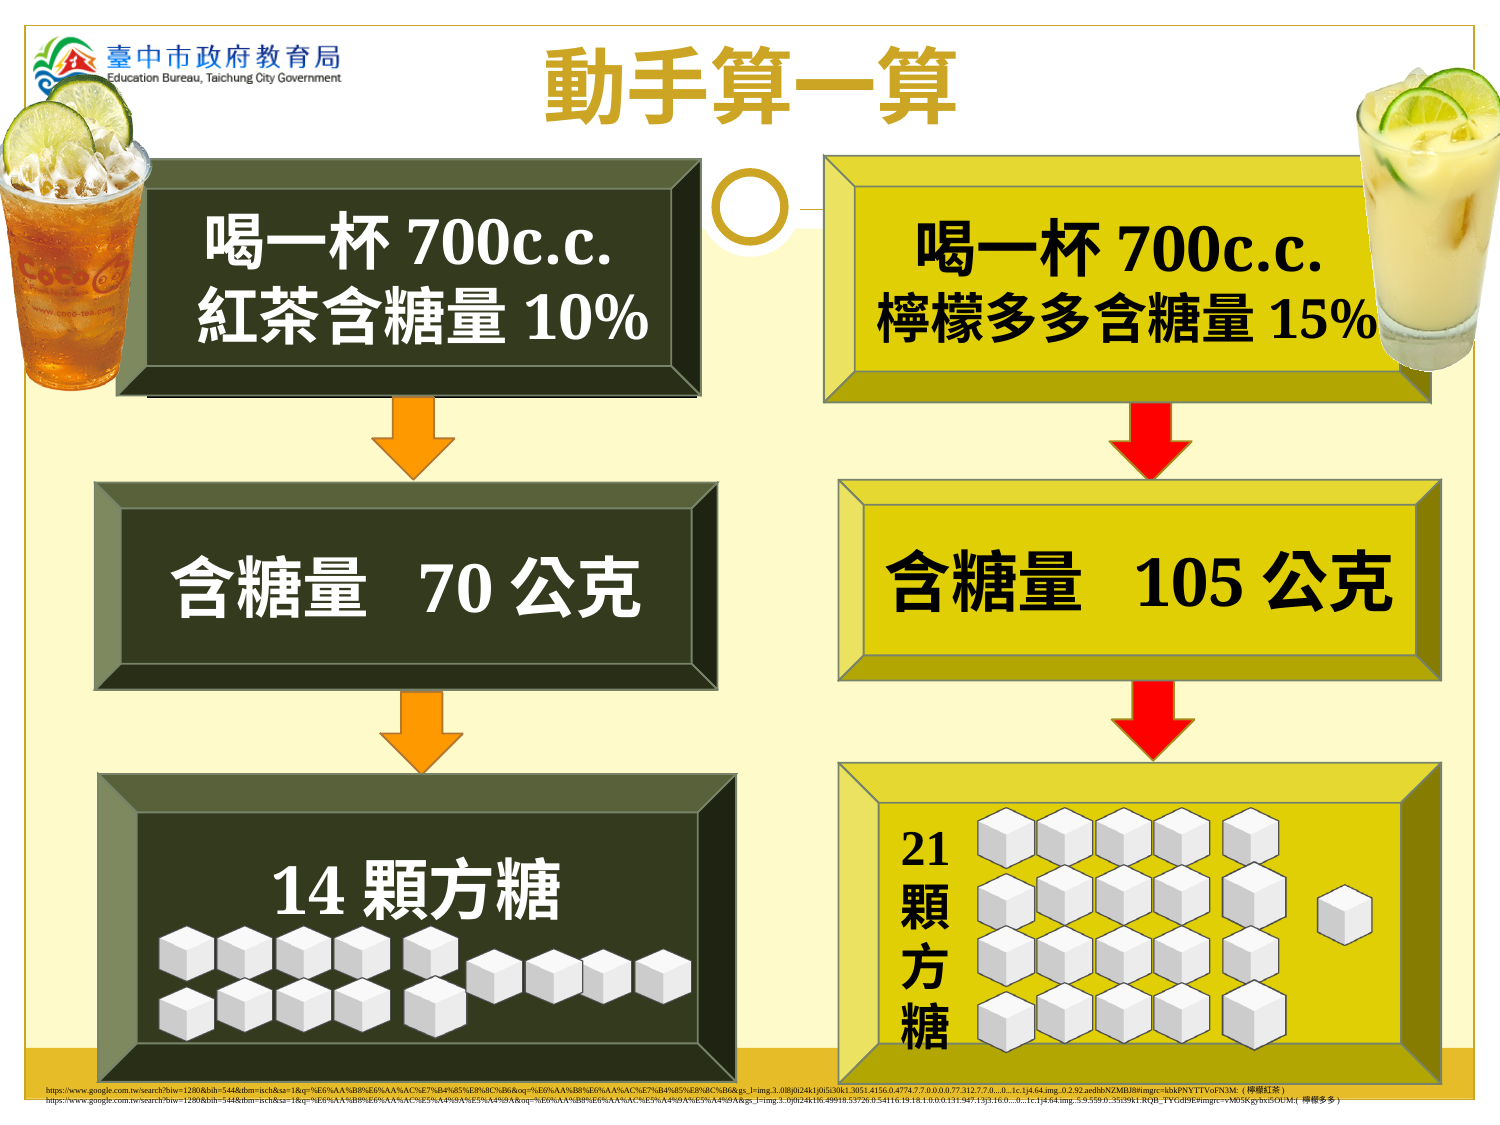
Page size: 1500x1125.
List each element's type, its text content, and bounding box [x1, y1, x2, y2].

picture [397, 924, 697, 1041]
picture [1257, 30, 1500, 407]
text_box 含糖量 105公克 [864, 505, 1416, 655]
text_box 14顆方糖 [137, 813, 697, 1043]
picture [0, 30, 348, 392]
text_box 21顆方糖 [885, 807, 981, 1064]
text_box https://www.google.com.tw/search?biw=1280&bih=544&tbm=isch&sa=1&q=%E6%AA%B8%E6%AA%AC%E7%B4%85%E8%8C%B6&oq=%E6%AA%B8%E6%AA%AC%E7%B4%85%E8%8C%B6&gs_l=img.3..0l8j0i24k1j0i5i30k1.3051.4156.0.4774.7.7.0.0.0.0.77.312.7.7.0....0...1c.1j4.64.img..0.2.92.aedhbNZMBJ8#imgrc=kbkPNYTTVoFN3M: (檸檬紅茶) https://www.google.com.tw/search?biw=1280&bih=544&tbm=isch&sa=1&q=%E6%AA%B8%E6%AA%AC%E5%A4%9A%E5%A4%9A&oq=%E6%AA%B8%E6%AA%AC%E5%A4%9A%E5%A4%9A&gs_l=img.3..0j0i24k1l6.49918.53726.0.54116.19.18.1.0.0.0.131.947.13j3.16.0....0...1c.1j4.64.img..5.9.559.0..35i39k1.RQB_TYGdI9E#imgrc=vM05Kgybxi5OUM:(檸檬多多) [31, 1077, 1500, 1114]
text_box [1111, 681, 1195, 761]
title 動手算一算 [76, 0, 1427, 142]
picture [1216, 806, 1292, 1053]
text_box [847, 762, 1442, 1077]
text_box [372, 397, 455, 480]
text_box [1109, 403, 1192, 479]
text_box 喝一杯700c.c. 紅茶含糖量10% [231, 189, 671, 366]
picture [972, 806, 1215, 1055]
picture [1312, 883, 1377, 948]
picture [153, 924, 396, 1044]
text_box 喝一杯700c.c. 檸檬多多含糖量15% [855, 187, 1257, 371]
text_box [380, 691, 463, 773]
text_box 含糖量 70公克 [121, 509, 691, 663]
